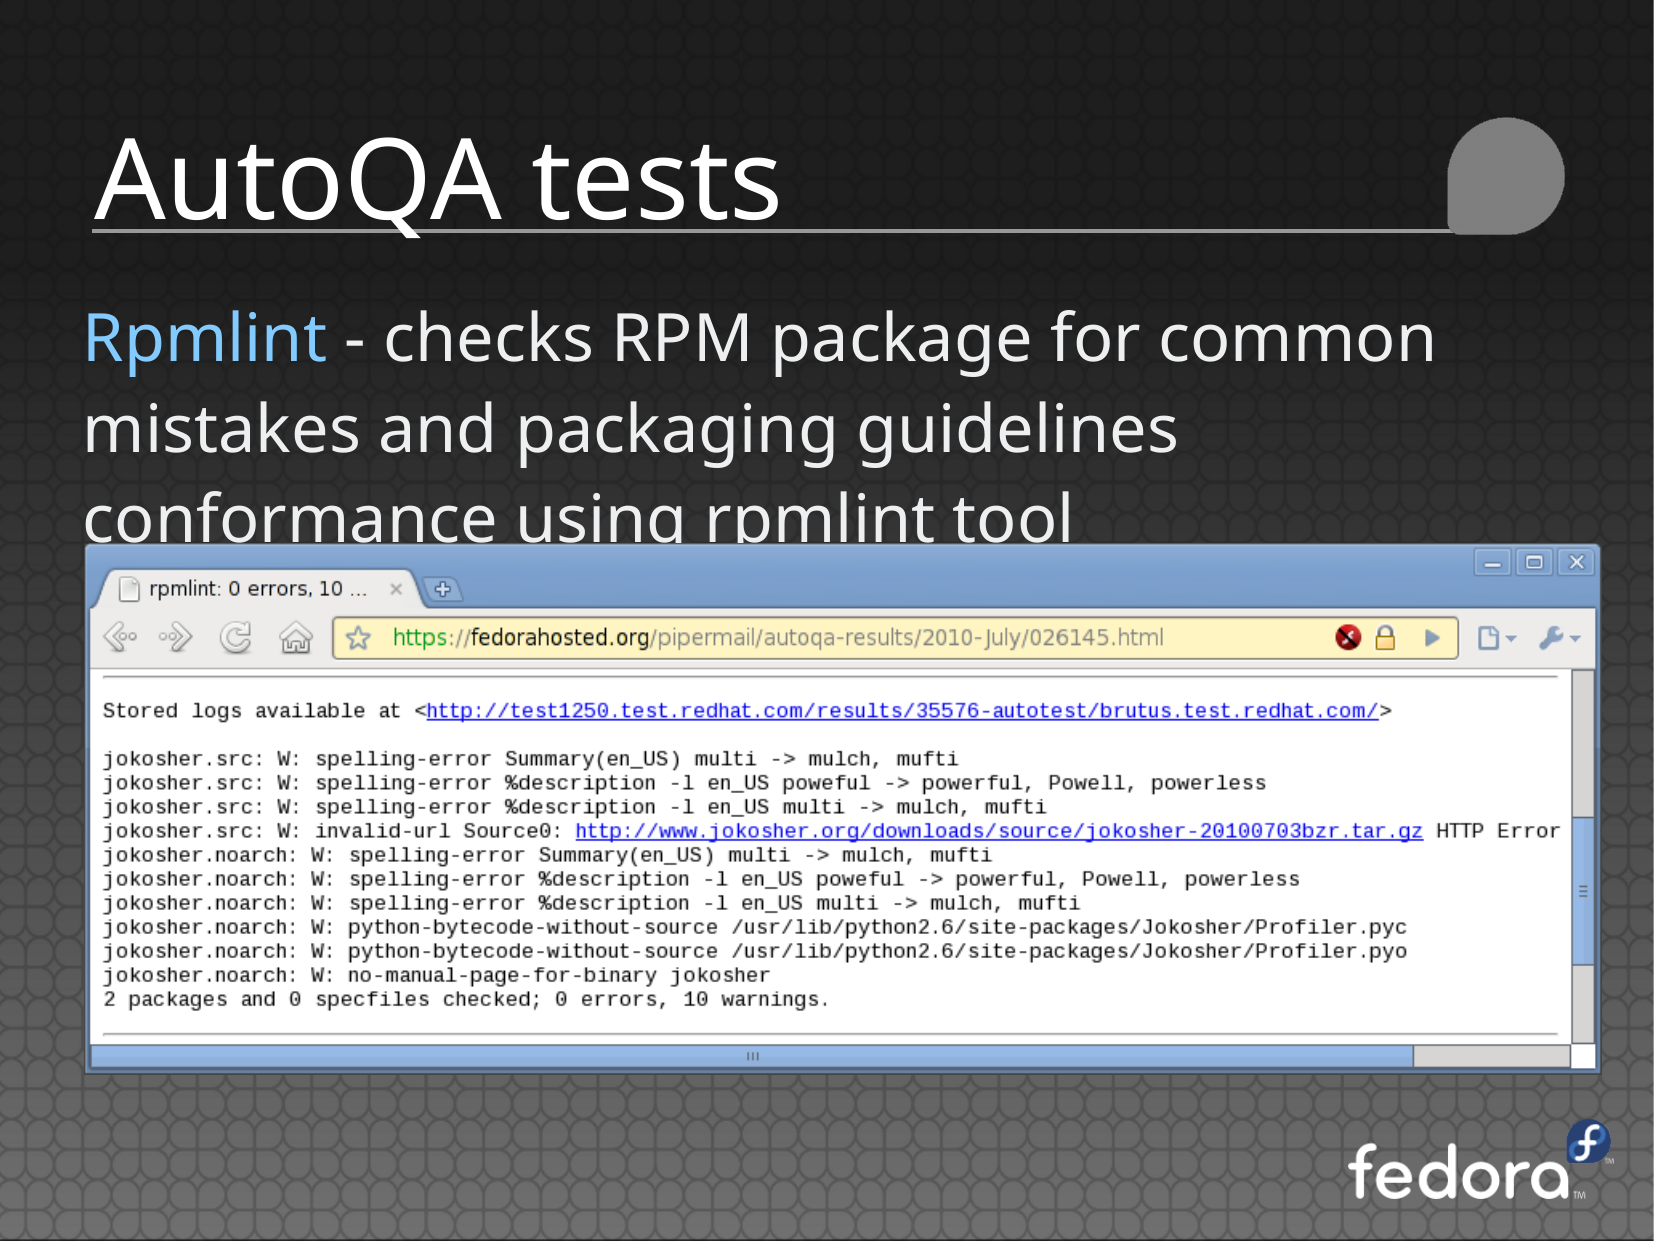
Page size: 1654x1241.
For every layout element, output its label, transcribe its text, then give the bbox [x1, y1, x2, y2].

title AutoQA tests [94, 100, 1426, 251]
picture [0, 0, 1654, 1241]
list Rpmlint - checks RPM package for common mistakes and packaging guidelines conformance using rpmlint tool [82, 290, 1571, 1094]
